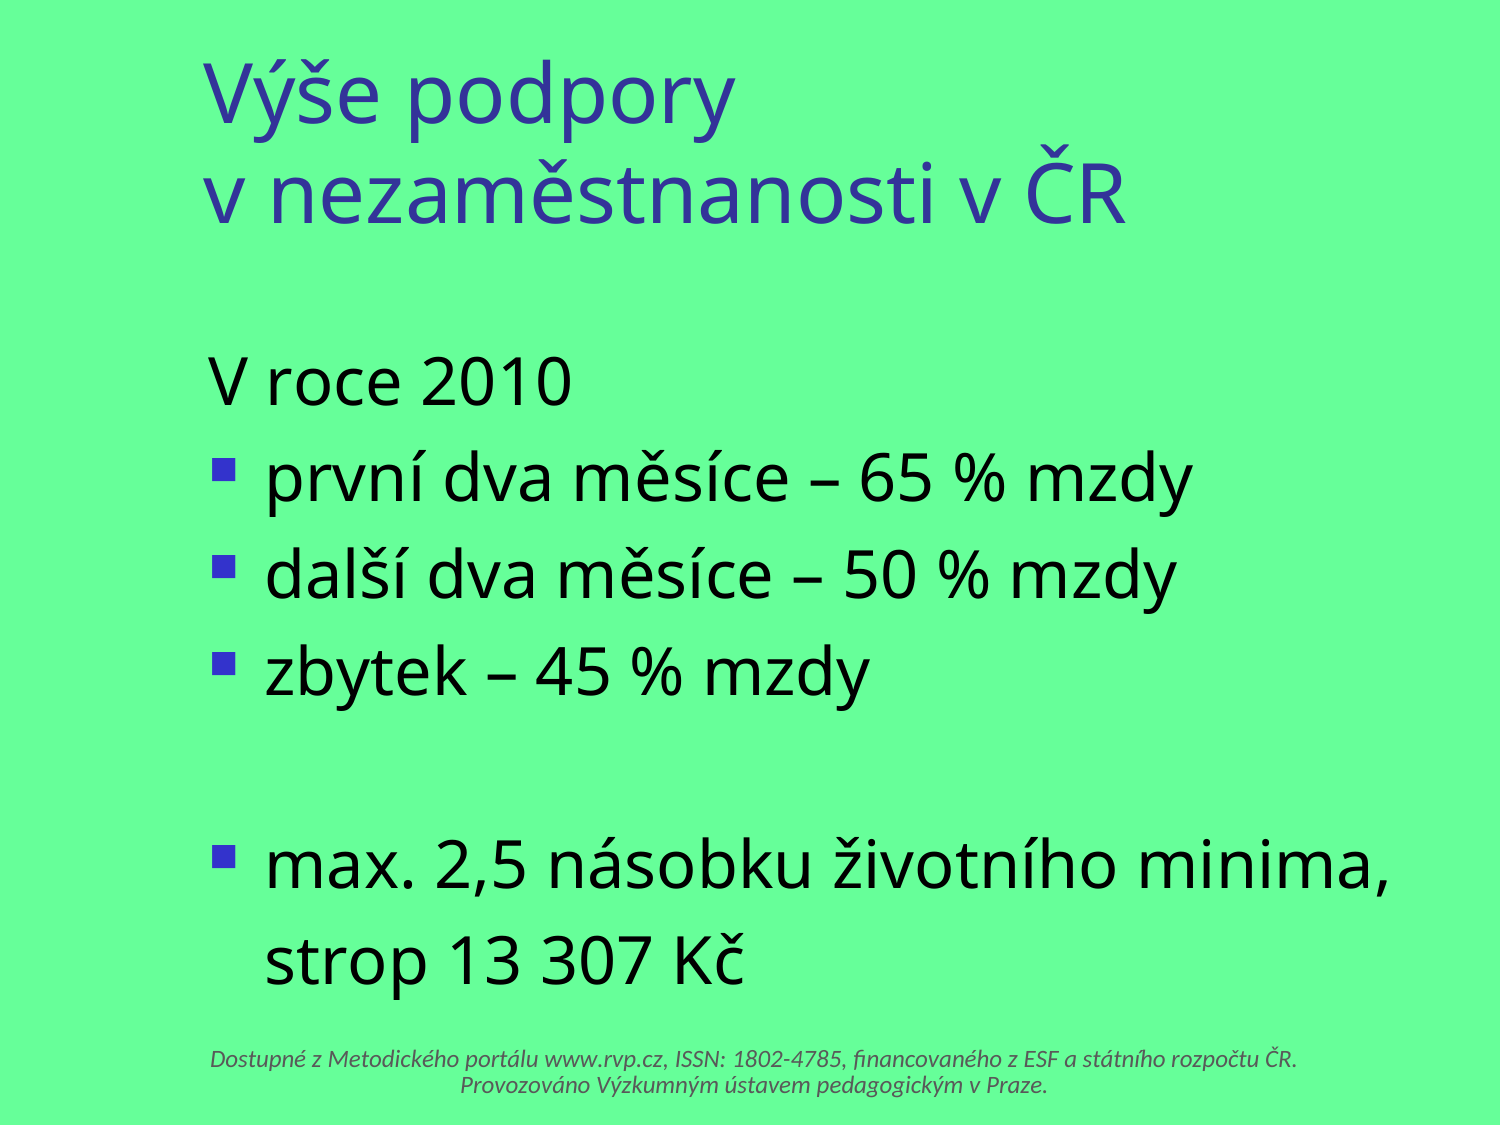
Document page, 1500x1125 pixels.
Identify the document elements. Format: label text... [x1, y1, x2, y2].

text_box Dostupné z Metodického portálu www.rvp.cz, ISSN: 1802-4785, financovaného z ESF a státního rozpočtu ČR. Provozováno Výzkumným ústavem pedagogickým v Praze. [133, 1042, 1377, 1103]
list V roce 2010 první dva měsíce – 65 % mzdy další dva měsíce – 50 % mzdy zbytek – 45 % mzdy max. 2,5 násobku životního minima, strop 13 307 Kč [193, 331, 1469, 1095]
title Výše podpory v nezaměstnanosti v ČR [188, 7, 1468, 248]
